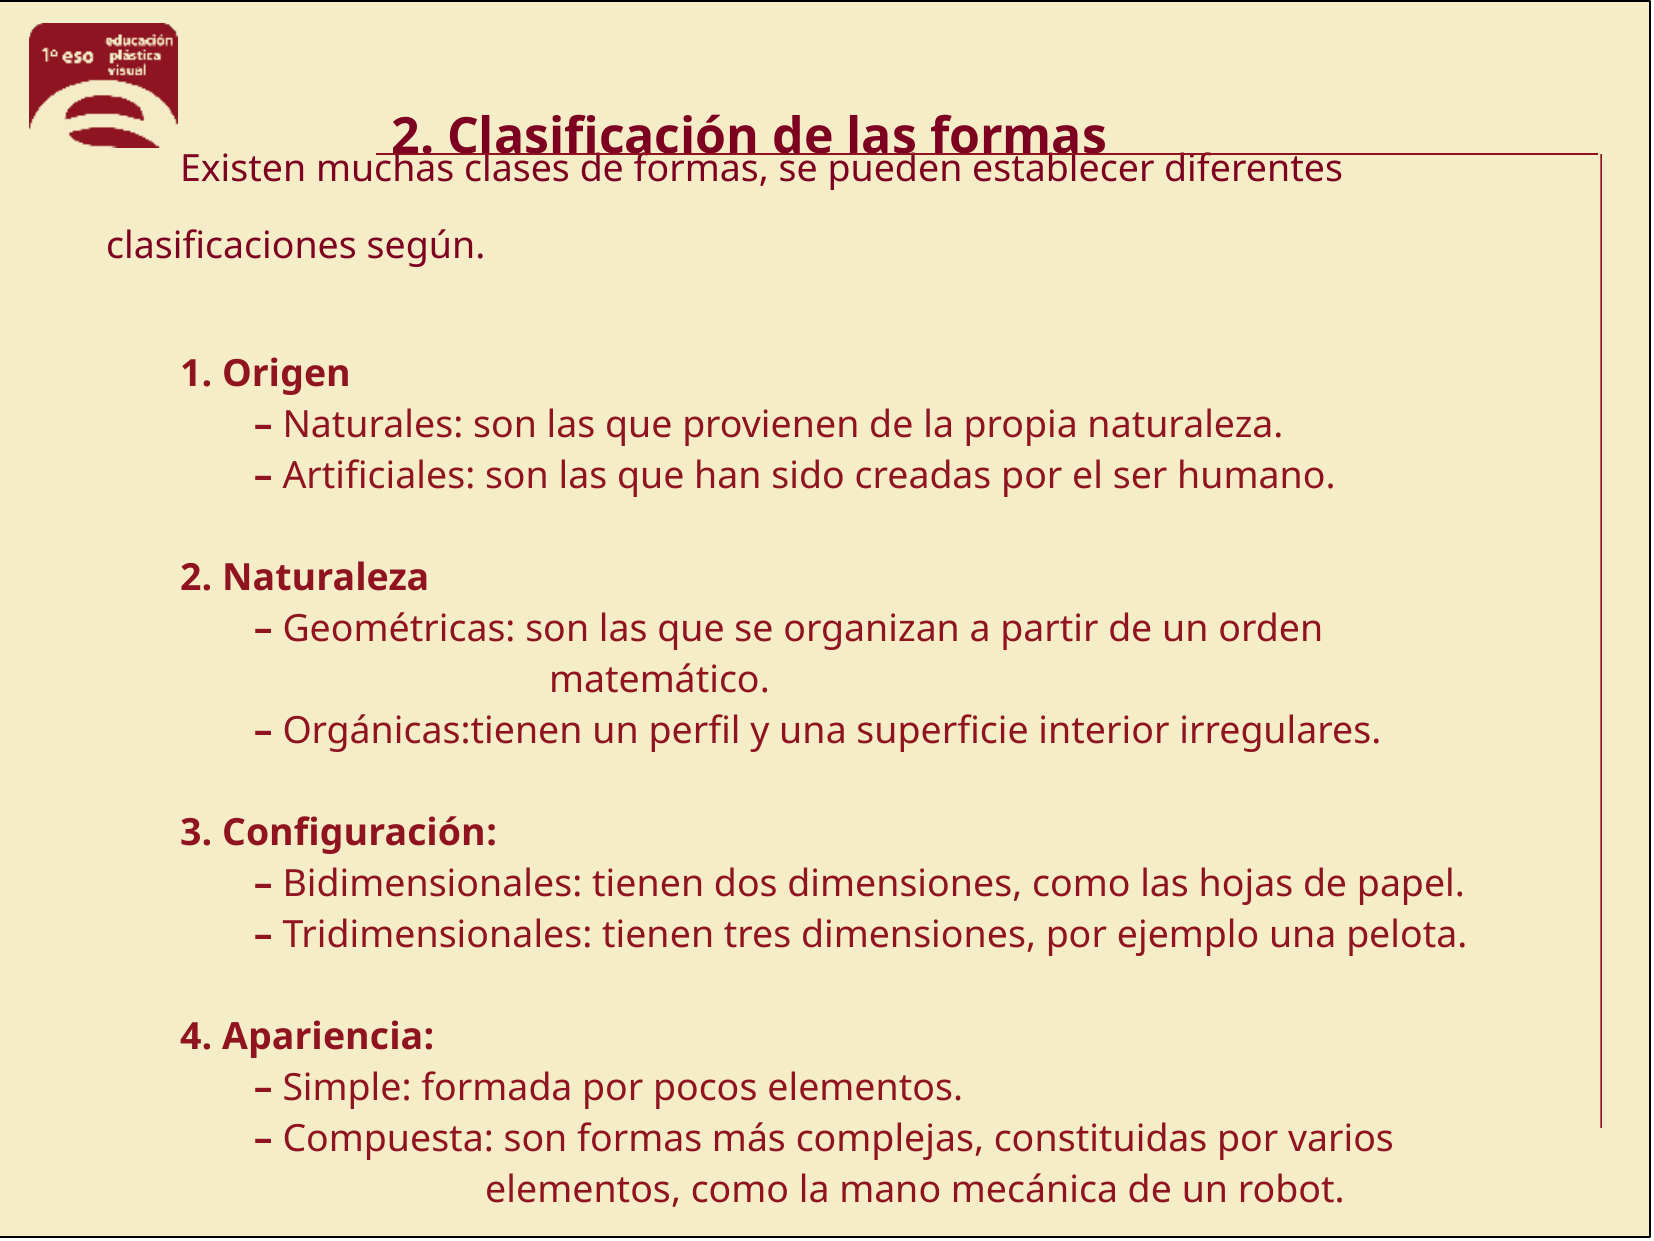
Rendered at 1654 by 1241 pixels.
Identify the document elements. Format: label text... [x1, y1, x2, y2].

text_box Existen muchas clases de formas, se pueden establecer diferentes clasificaciones según. 1. Origen – Naturales: son las que provienen de la propia naturaleza. – Artificiales: son las que han sido creadas por el ser humano. 2. Naturaleza – Geométricas: son las que se organizan a partir de un orden matemático. – Orgánicas:tienen un perfil y una superficie interior irregulares. 3. Configuración: – Bidimensionales: tienen dos dimensiones, como las hojas de papel. – Tridimensionales: tienen tres dimensiones, por ejemplo una pelota. 4. Apariencia: – Simple: formada por pocos elementos. – Compuesta: son formas más complejas, constituidas por varios elementos, como la mano mecánica de un robot. [106, 183, 1605, 1139]
text_box 2. Clasificación de las formas [391, 86, 1300, 148]
picture [0, 0, 1654, 1241]
